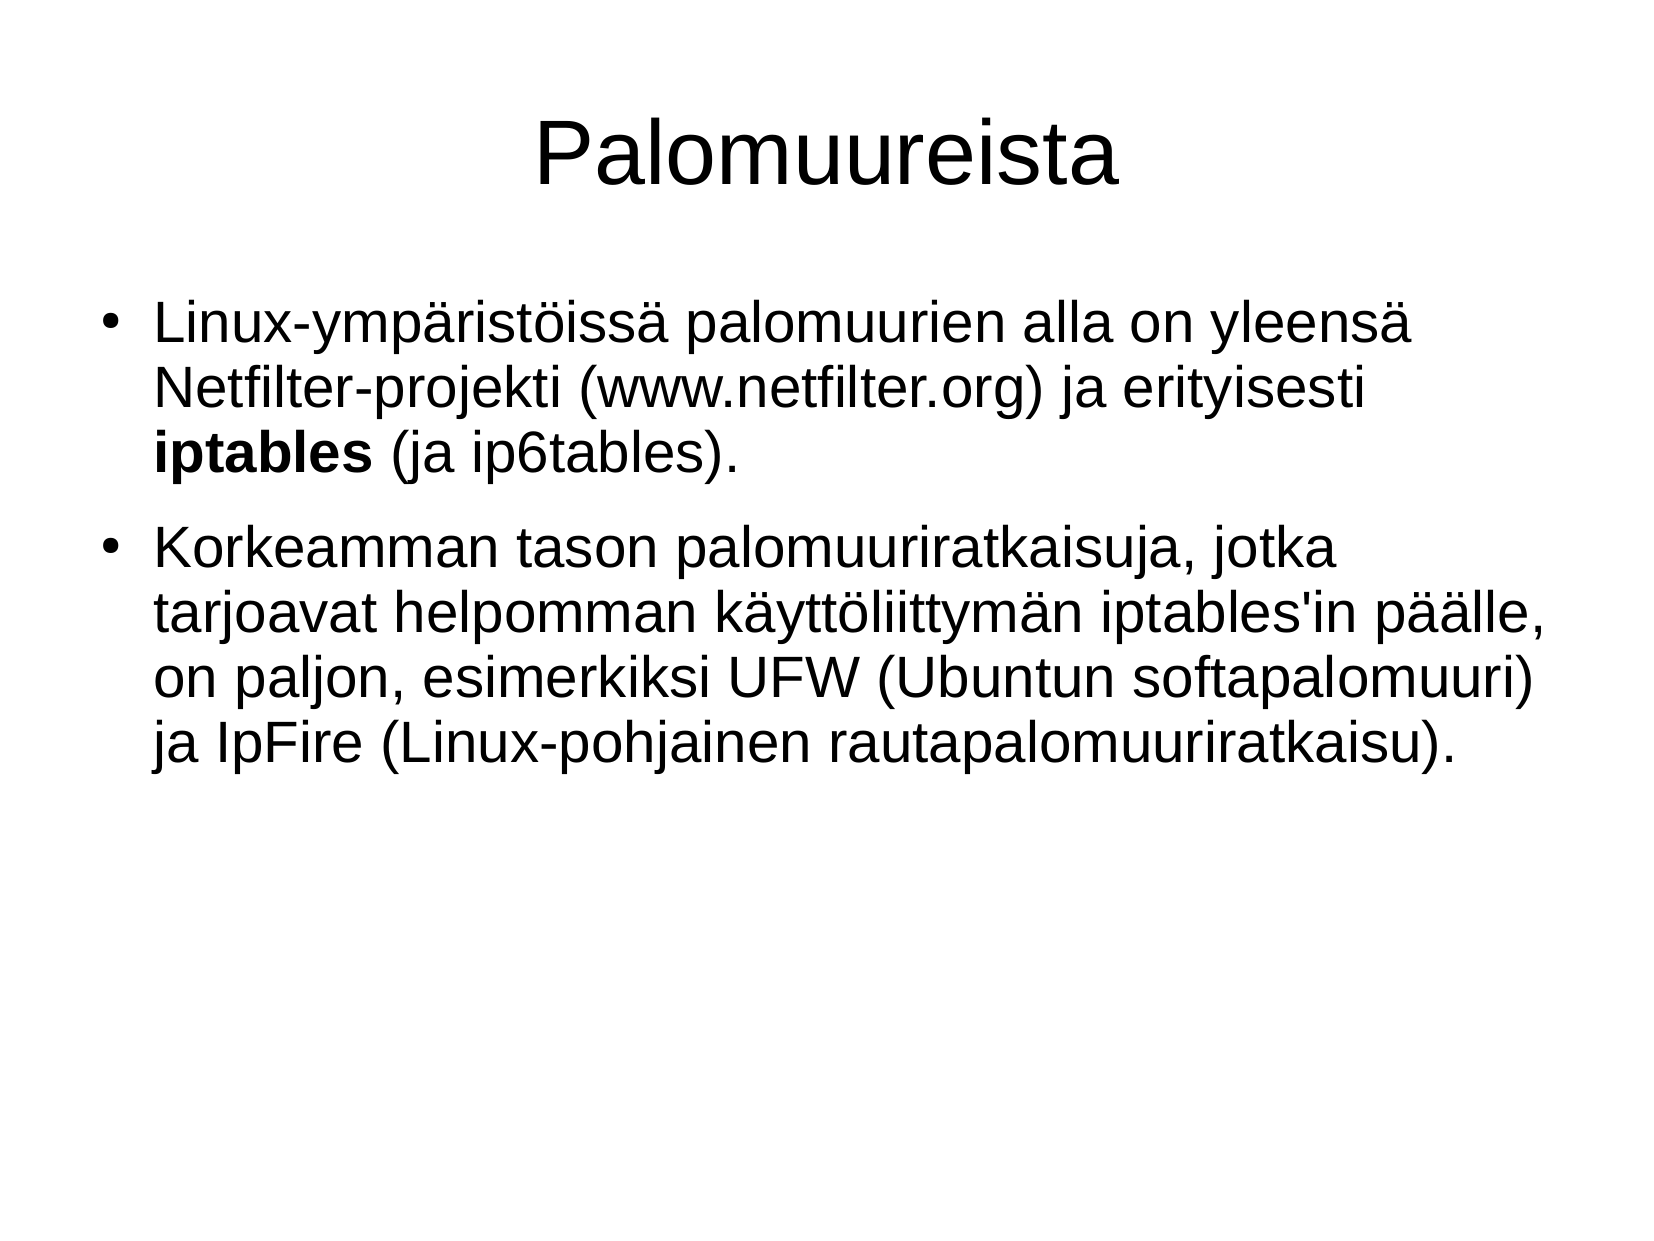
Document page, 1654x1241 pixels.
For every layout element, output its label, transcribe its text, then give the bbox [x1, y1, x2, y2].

list Linux-ympäristöissä palomuurien alla on yleensä Netfilter-projekti (www.netfilter.org) ja erityisesti iptables (ja ip6tables). Korkeamman tason palomuuriratkaisuja, jotka tarjoavat helpomman käyttöliittymän iptables'in päälle, on paljon, esimerkiksi UFW (Ubuntun softapalomuuri) ja IpFire (Linux-pohjainen rautapalomuuriratkaisu). [82, 290, 1571, 1010]
title Palomuureista [82, 49, 1571, 257]
